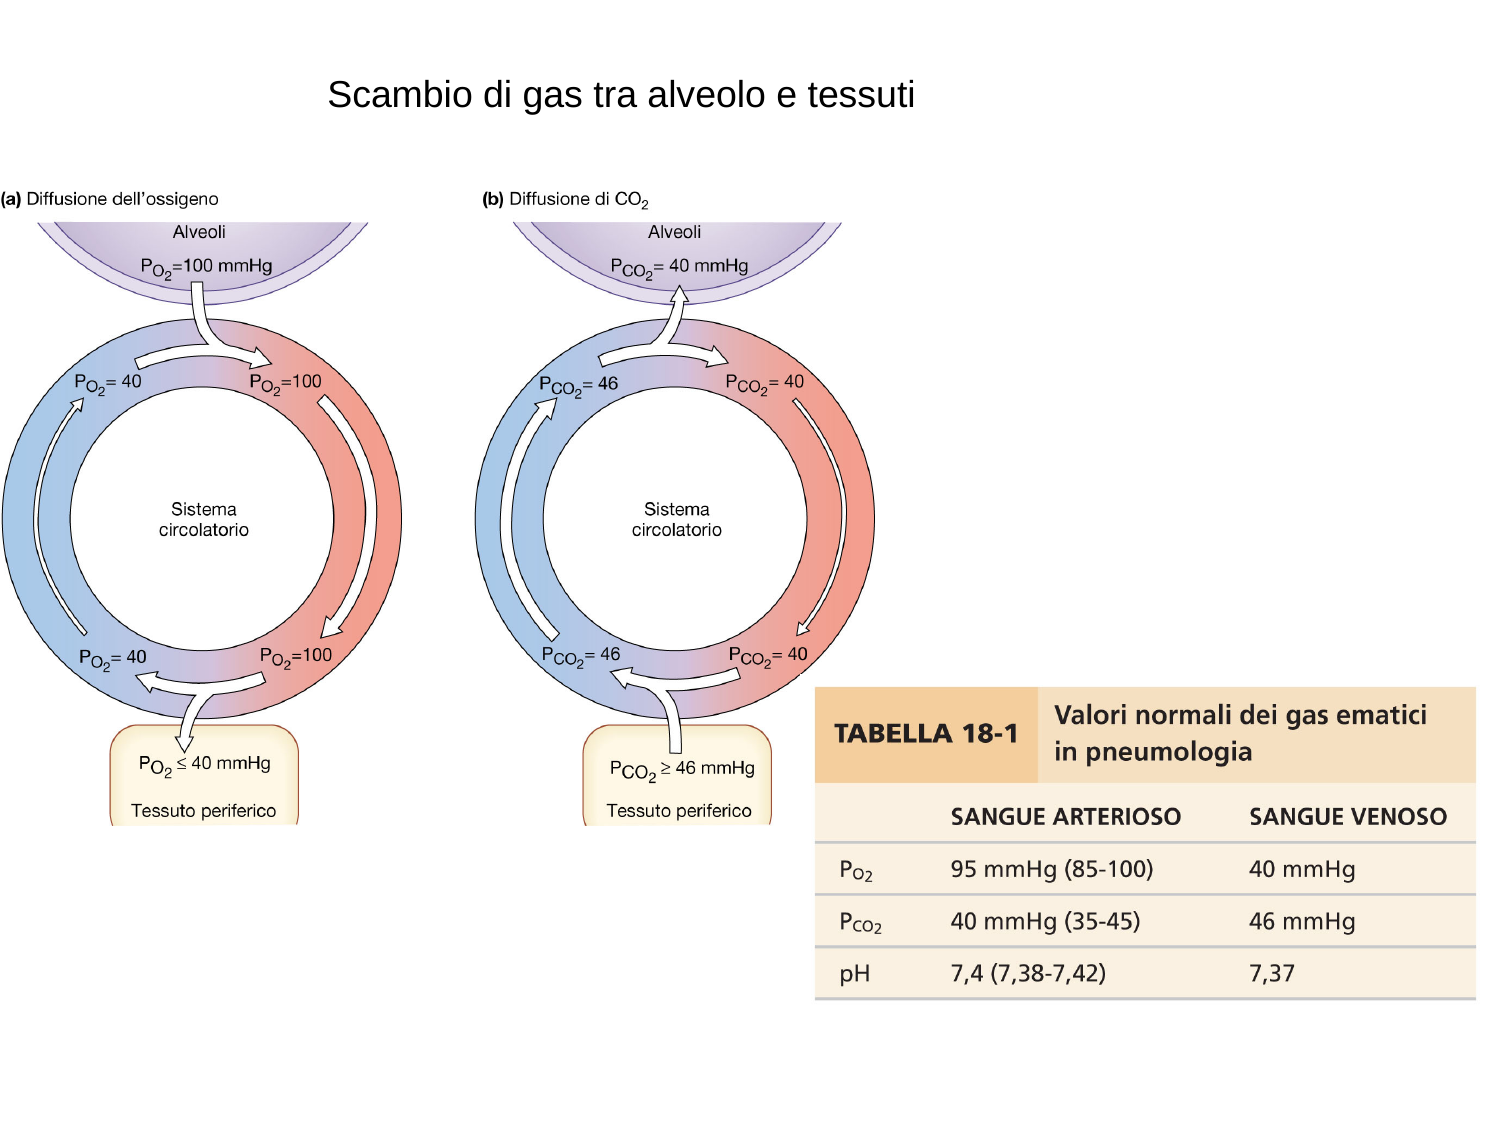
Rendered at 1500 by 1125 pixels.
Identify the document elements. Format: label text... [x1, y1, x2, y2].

picture [0, 187, 1491, 1013]
text_box Scambio di gas tra alveolo e tessuti [312, 62, 1200, 123]
